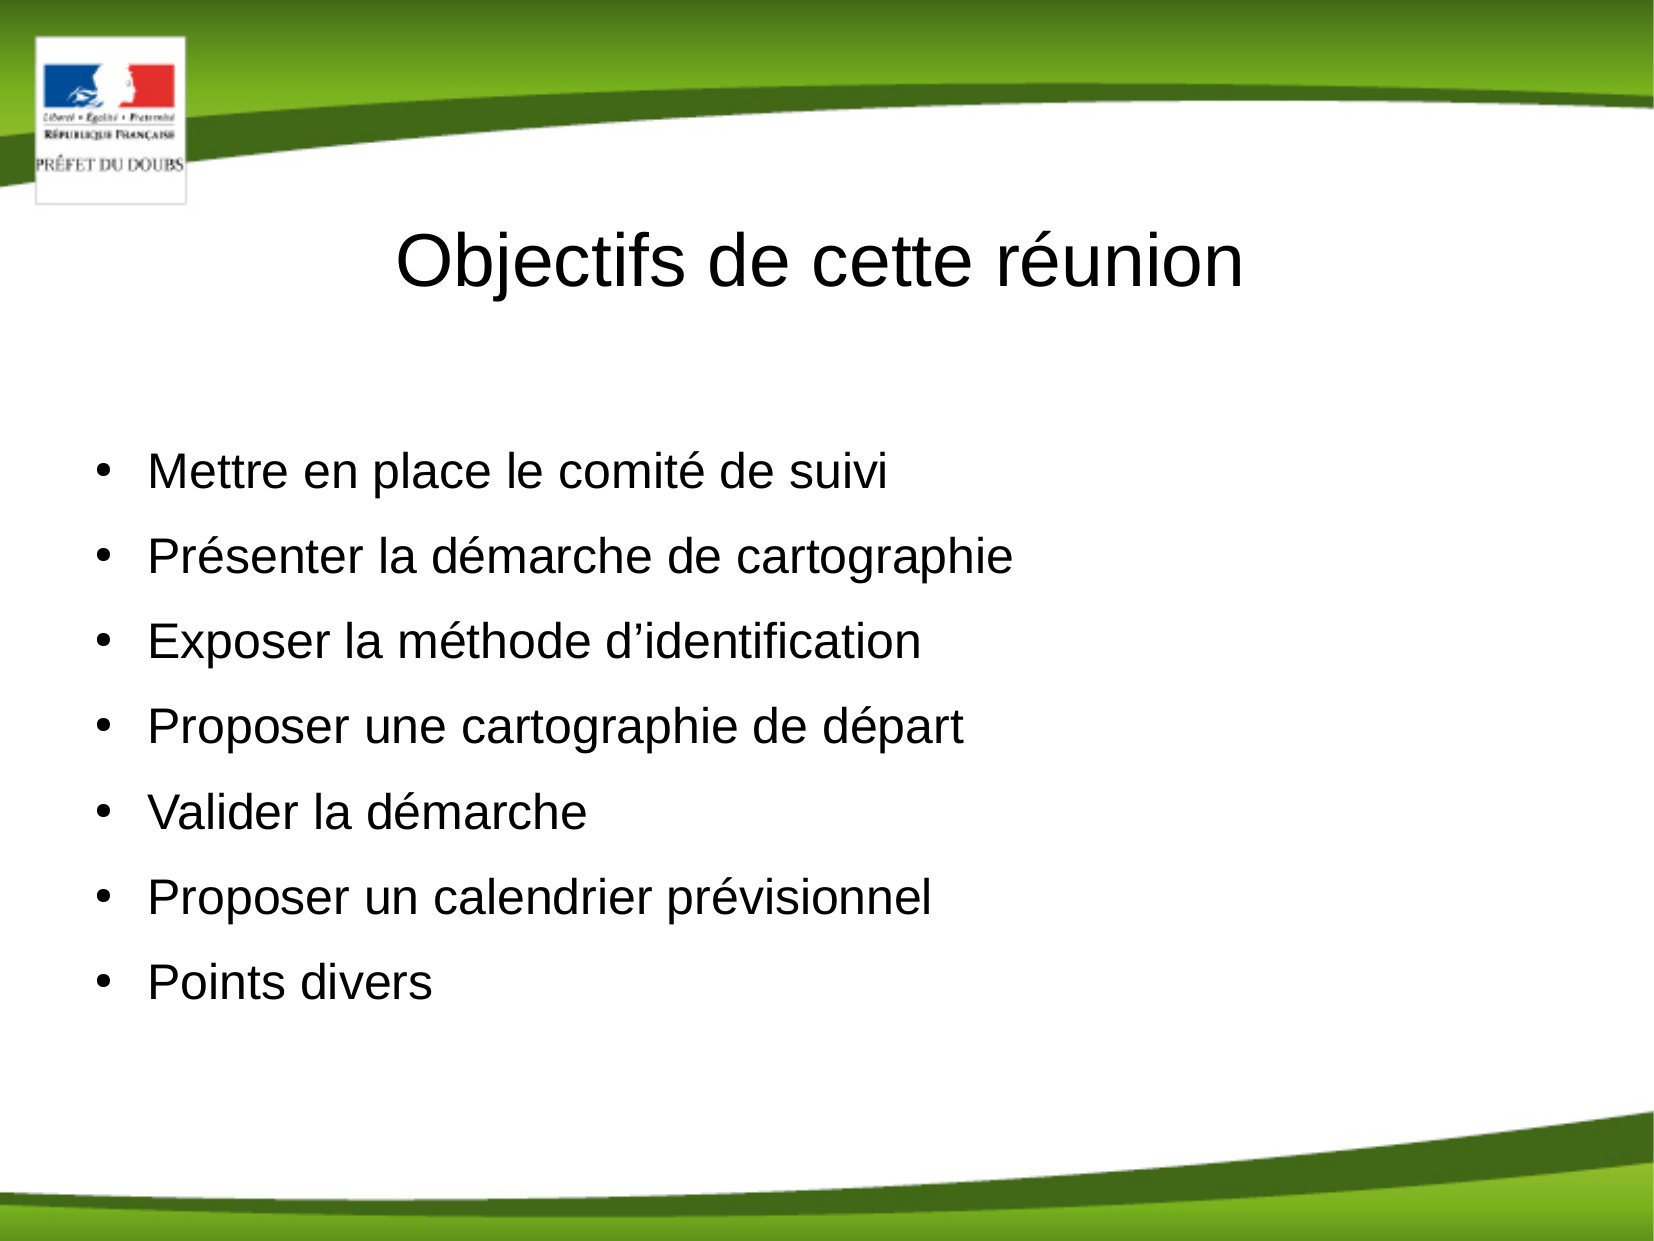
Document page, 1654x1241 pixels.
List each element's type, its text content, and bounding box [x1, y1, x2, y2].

list Mettre en place le comité de suivi Présenter la démarche de cartographie Exposer la méthode d’identification Proposer une cartographie de départ Valider la démarche Proposer un calendrier prévisionnel Points divers [76, 442, 1565, 1063]
title Objectifs de cette réunion [76, 197, 1565, 325]
picture [0, 0, 1654, 1241]
